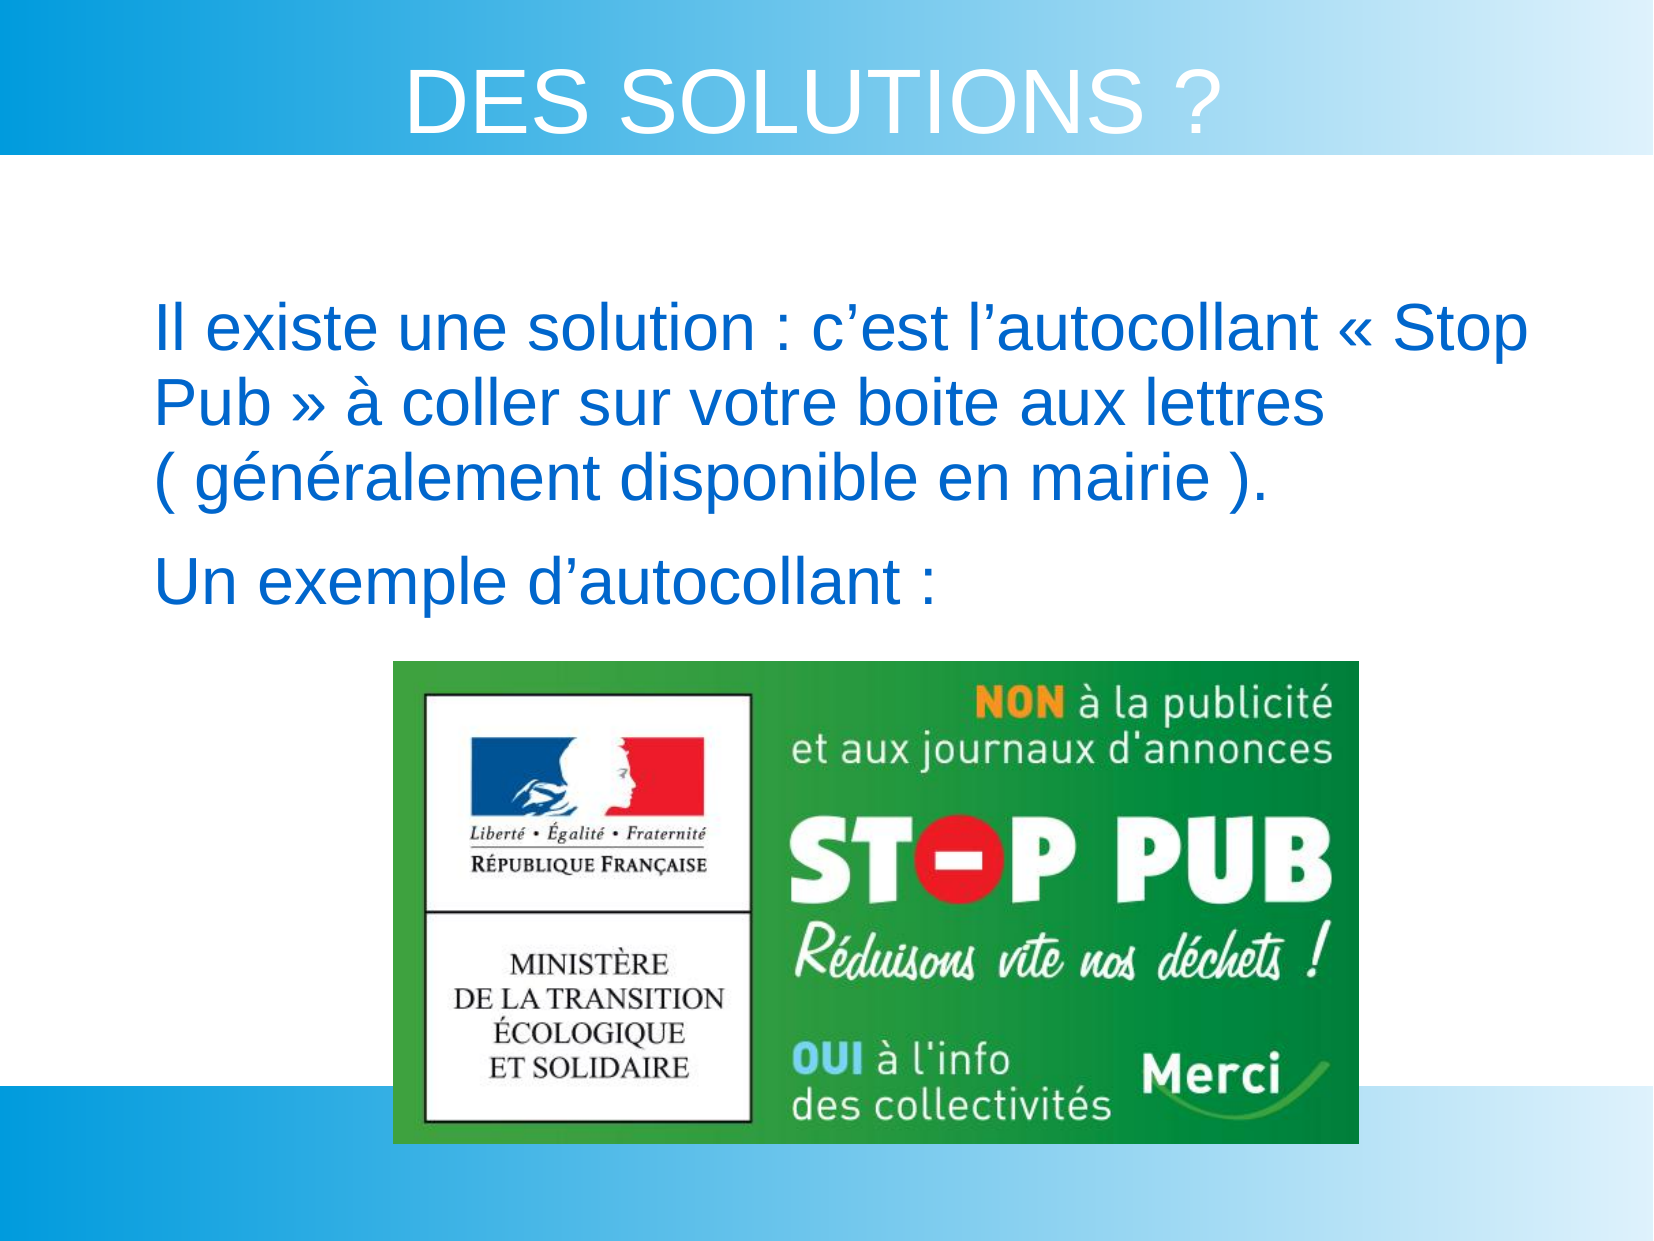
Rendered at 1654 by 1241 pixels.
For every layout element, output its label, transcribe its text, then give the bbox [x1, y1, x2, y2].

list Il existe une solution : c’est l’autocollant « Stop Pub » à coller sur votre boite aux lettres ( généralement disponible en mairie ). Un exemple d’autocollant : [82, 290, 1571, 1010]
title DES SOLUTIONS ? [82, 49, 1571, 155]
picture [393, 661, 1359, 1144]
